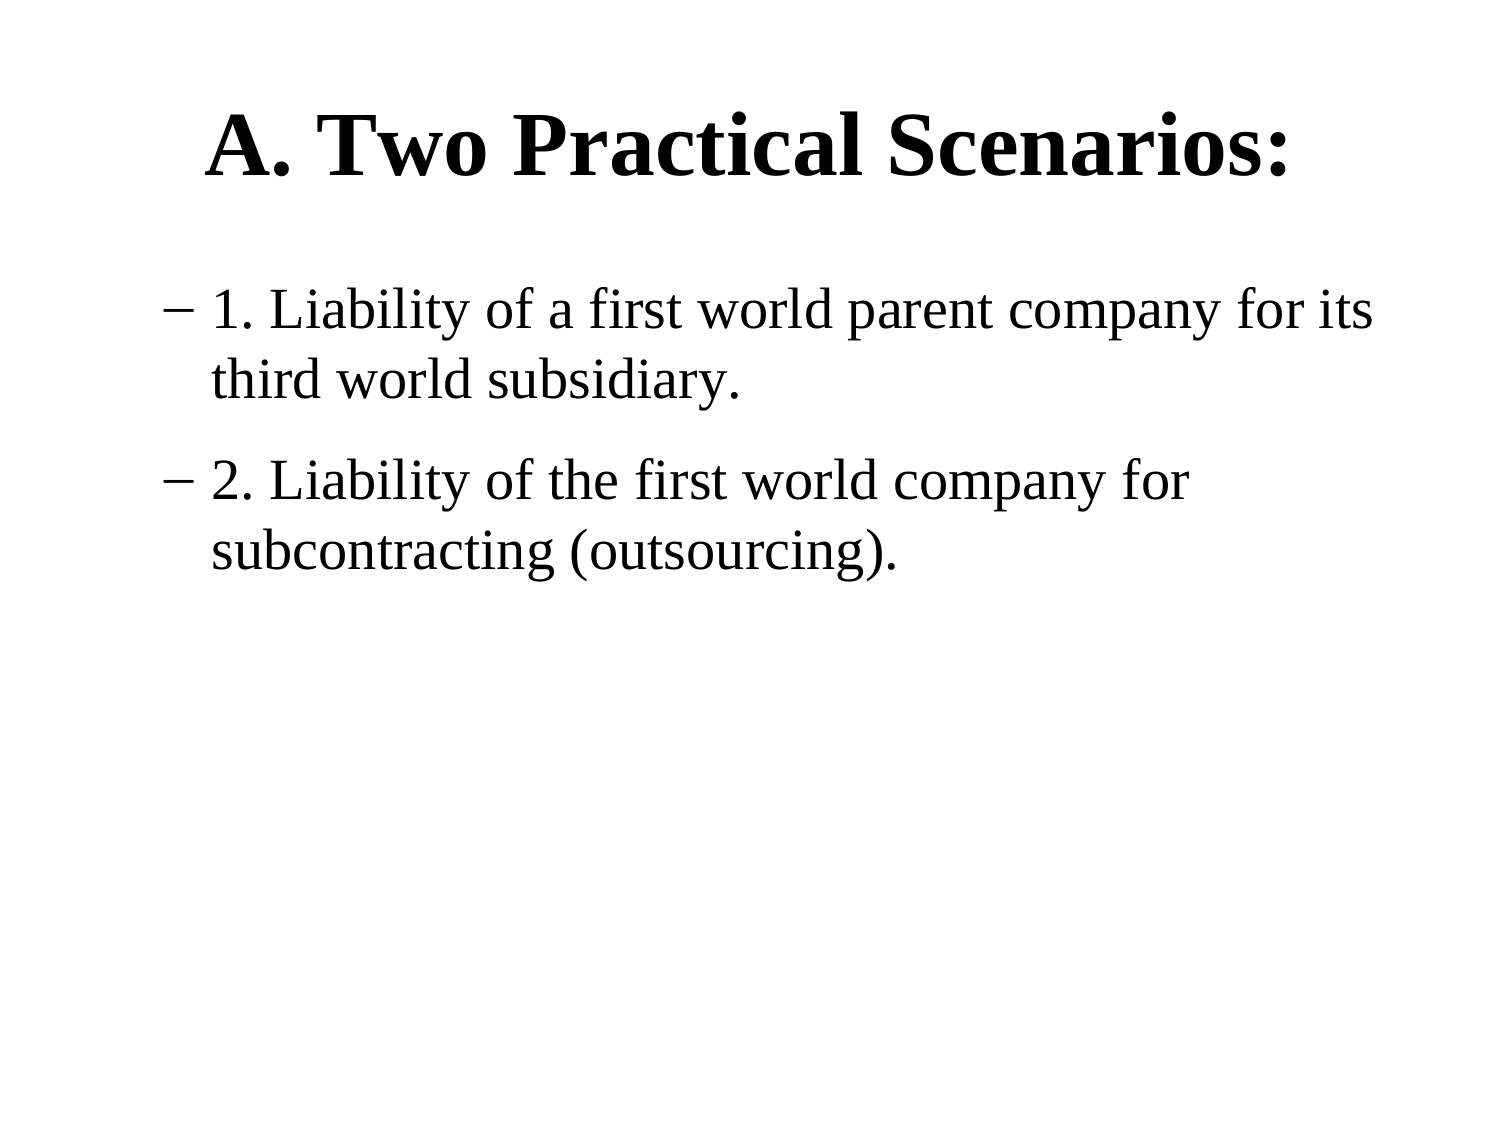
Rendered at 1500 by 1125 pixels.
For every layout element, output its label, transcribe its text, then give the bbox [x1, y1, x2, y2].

list 1. Liability of a first world parent company for its third world subsidiary. 2. Liability of the first world company for subcontracting (outsourcing). [75, 262, 1426, 1005]
title A. Two Practical Scenarios: [75, 45, 1426, 233]
